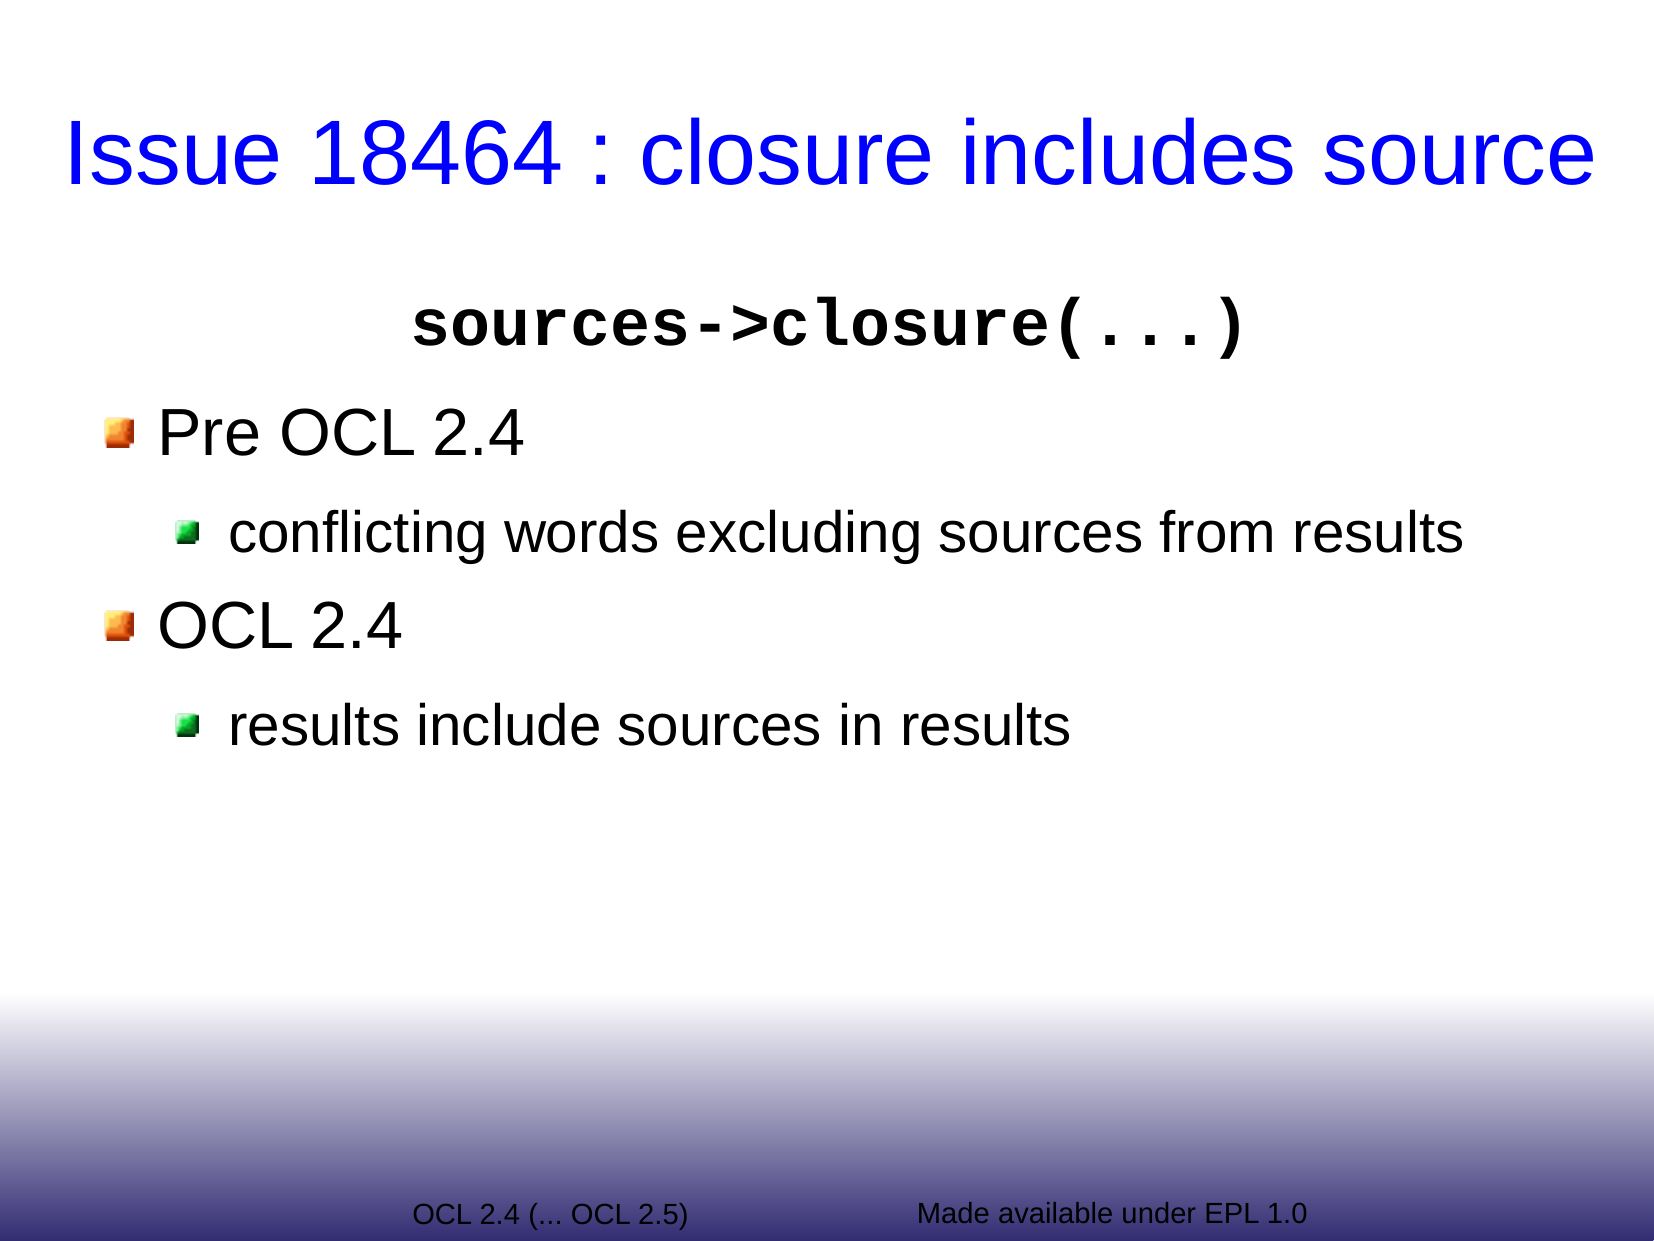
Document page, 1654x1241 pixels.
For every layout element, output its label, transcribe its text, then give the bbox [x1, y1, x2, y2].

title Issue 18464 : closure includes source [9, 49, 1654, 257]
list sources->closure(...) Pre OCL 2.4 conflicting words excluding sources from results OCL 2.4 results include sources in results [86, 290, 1575, 1109]
